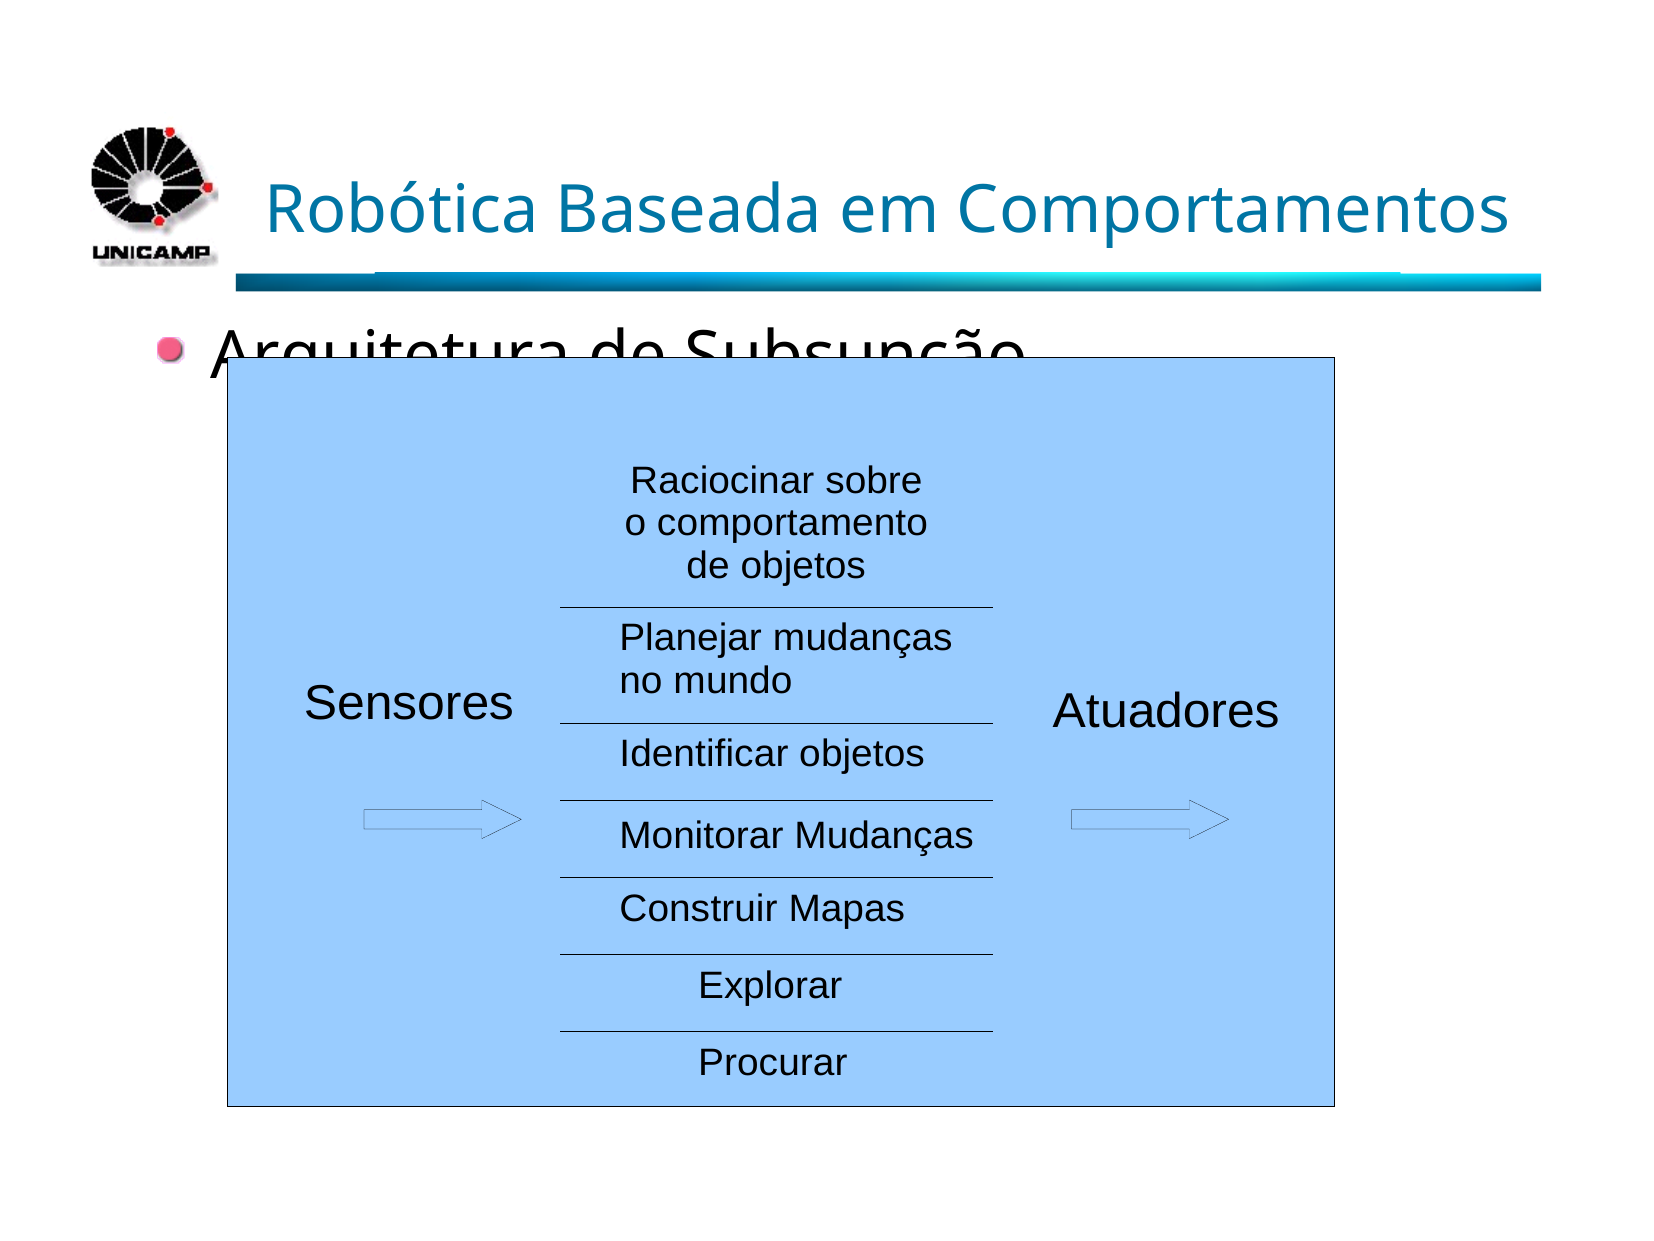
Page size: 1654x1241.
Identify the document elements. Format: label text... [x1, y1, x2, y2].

title Robótica Baseada em Comportamentos [264, 42, 1534, 250]
picture [125, 272, 1654, 295]
chart [227, 357, 1335, 1107]
list Arquitetura de Subsunção [121, 309, 1534, 1182]
